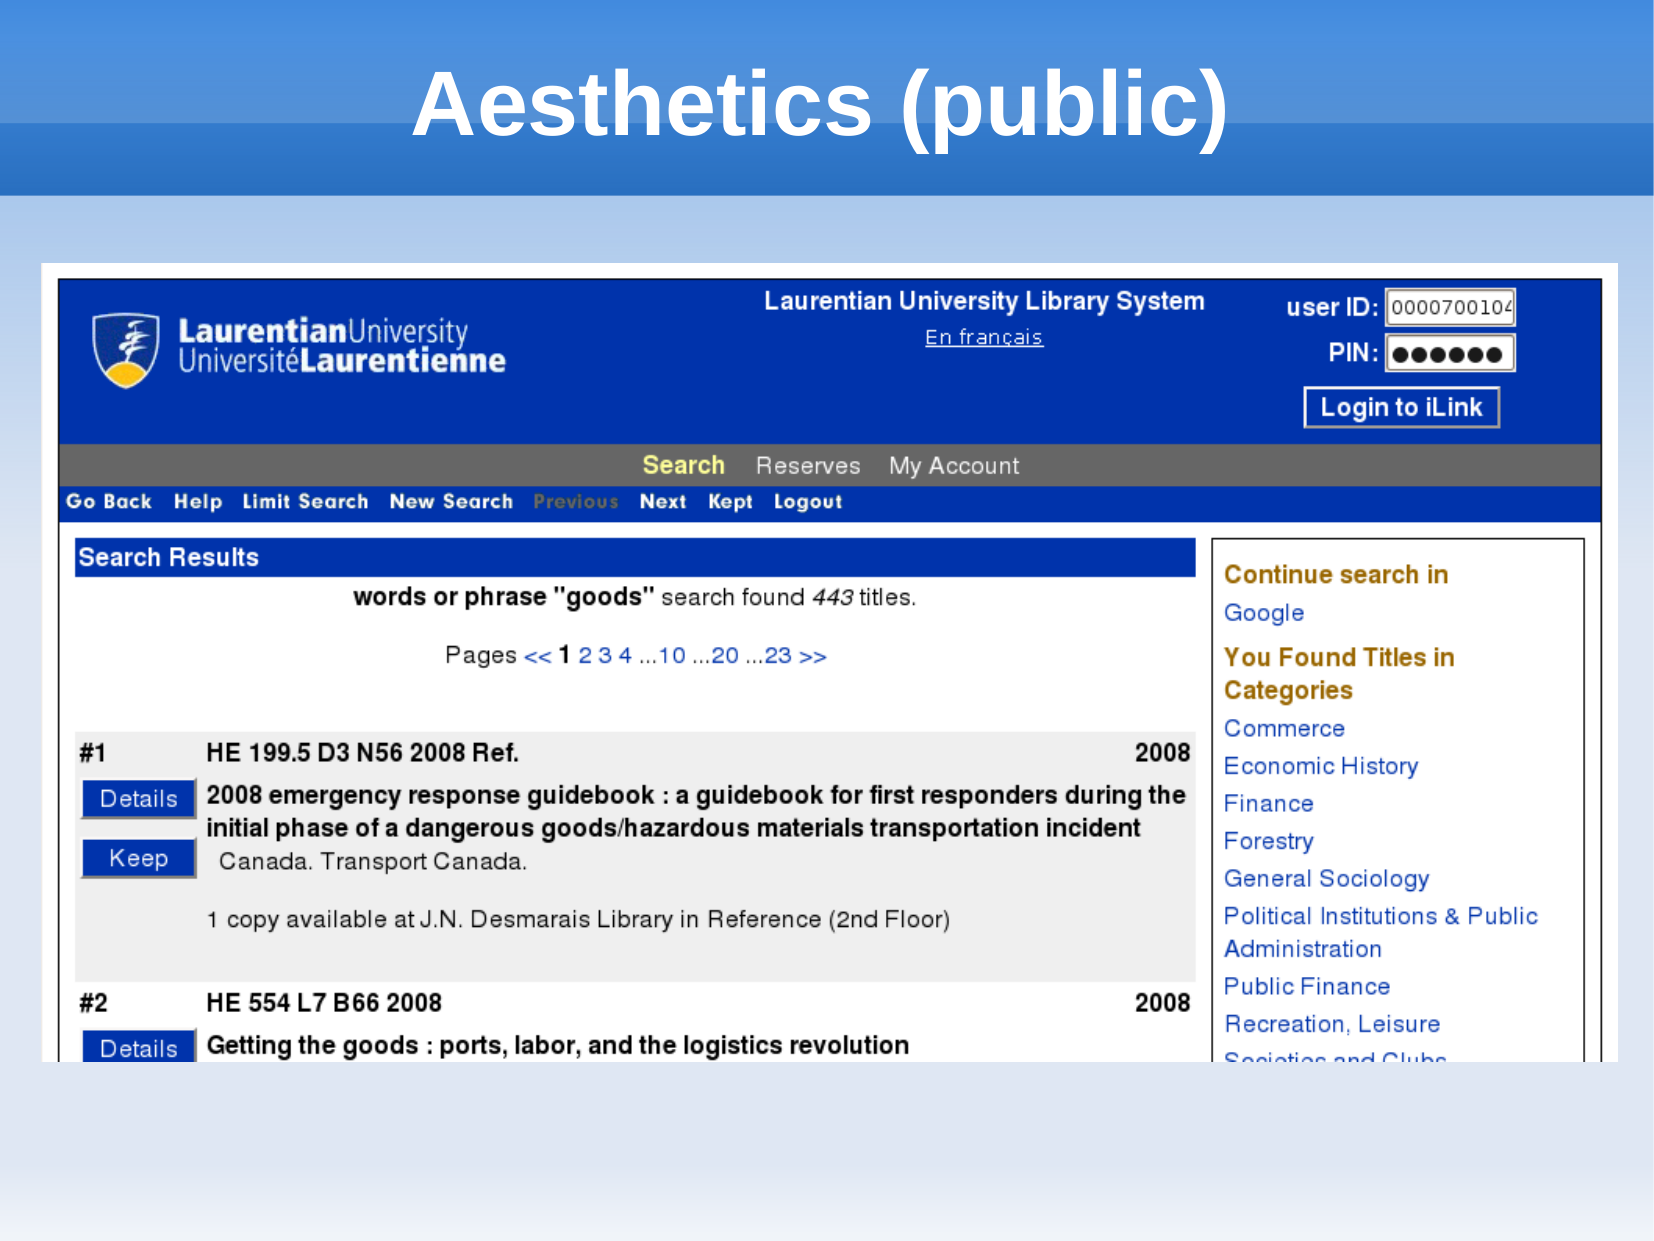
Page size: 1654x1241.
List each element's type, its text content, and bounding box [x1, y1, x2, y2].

picture [0, 0, 1654, 1241]
title Aesthetics (public) [76, 0, 1565, 208]
